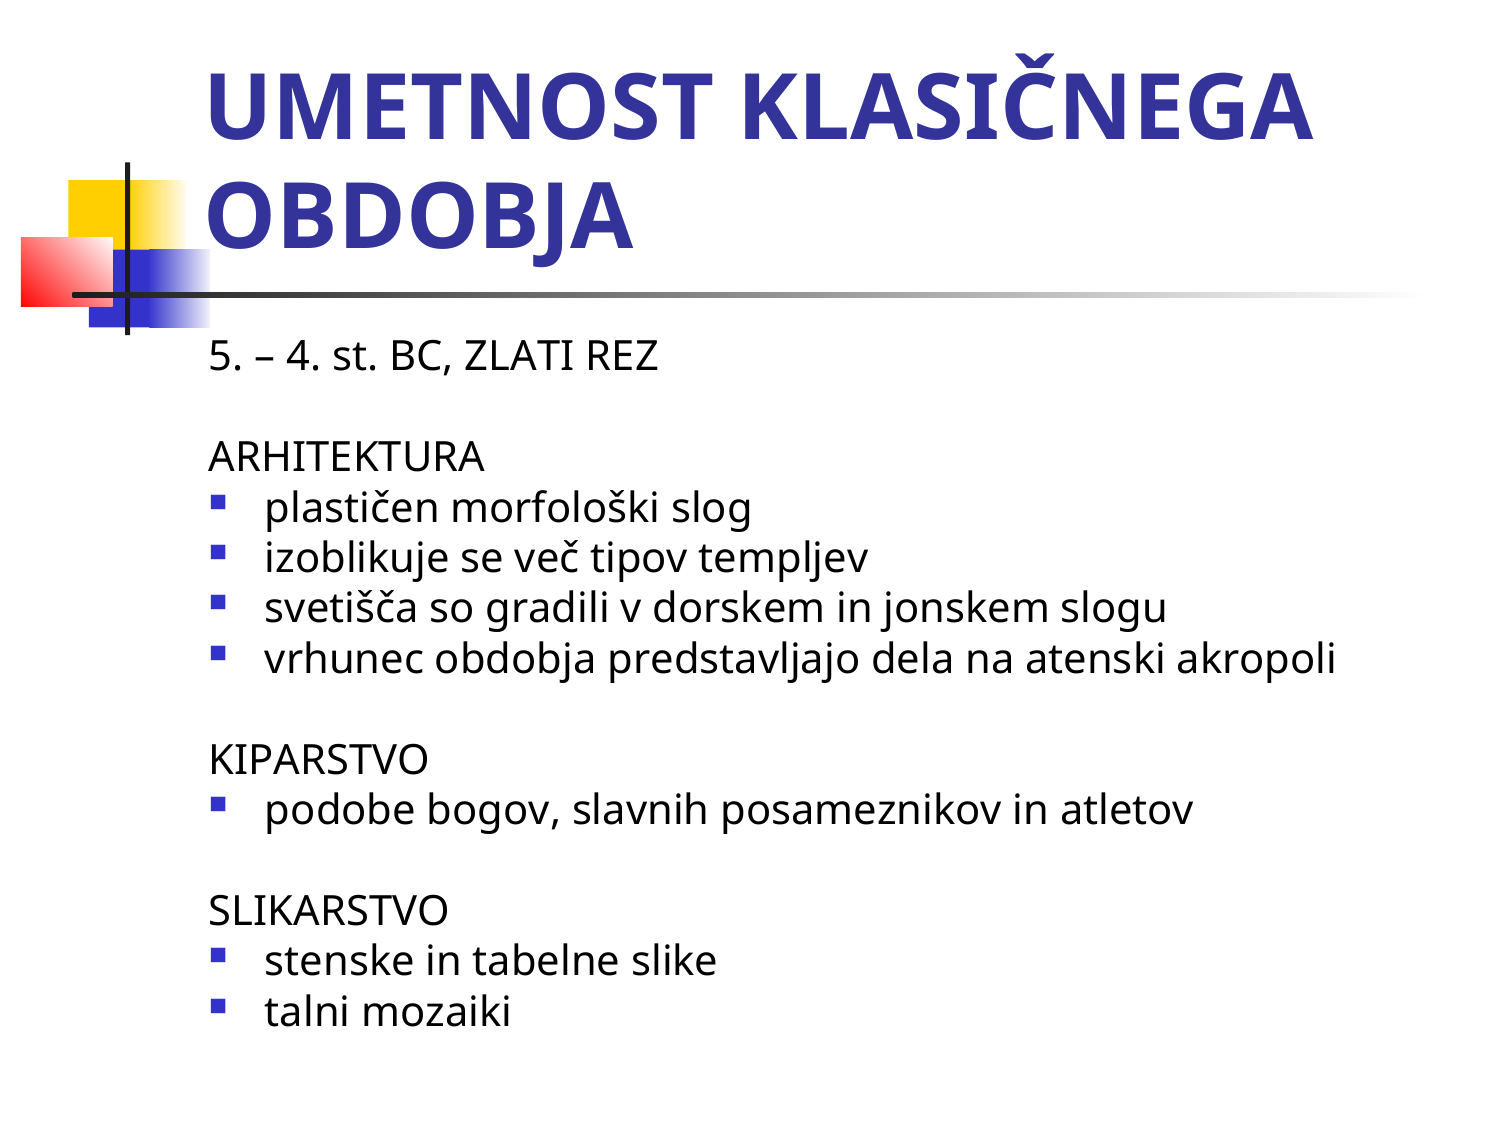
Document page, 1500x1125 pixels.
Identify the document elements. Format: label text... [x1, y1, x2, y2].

list 5. – 4. st. BC, ZLATI REZ ARHITEKTURA plastičen morfološki slog izoblikuje se več tipov templjev svetišča so gradili v dorskem in jonskem slogu vrhunec obdobja predstavljajo dela na atenski akropoli KIPARSTVO podobe bogov, slavnih posameznikov in atletov SLIKARSTVO stenske in tabelne slike talni mozaiki [193, 331, 1469, 1083]
title UMETNOST KLASIČNEGA OBDOBJA [188, 35, 1468, 276]
